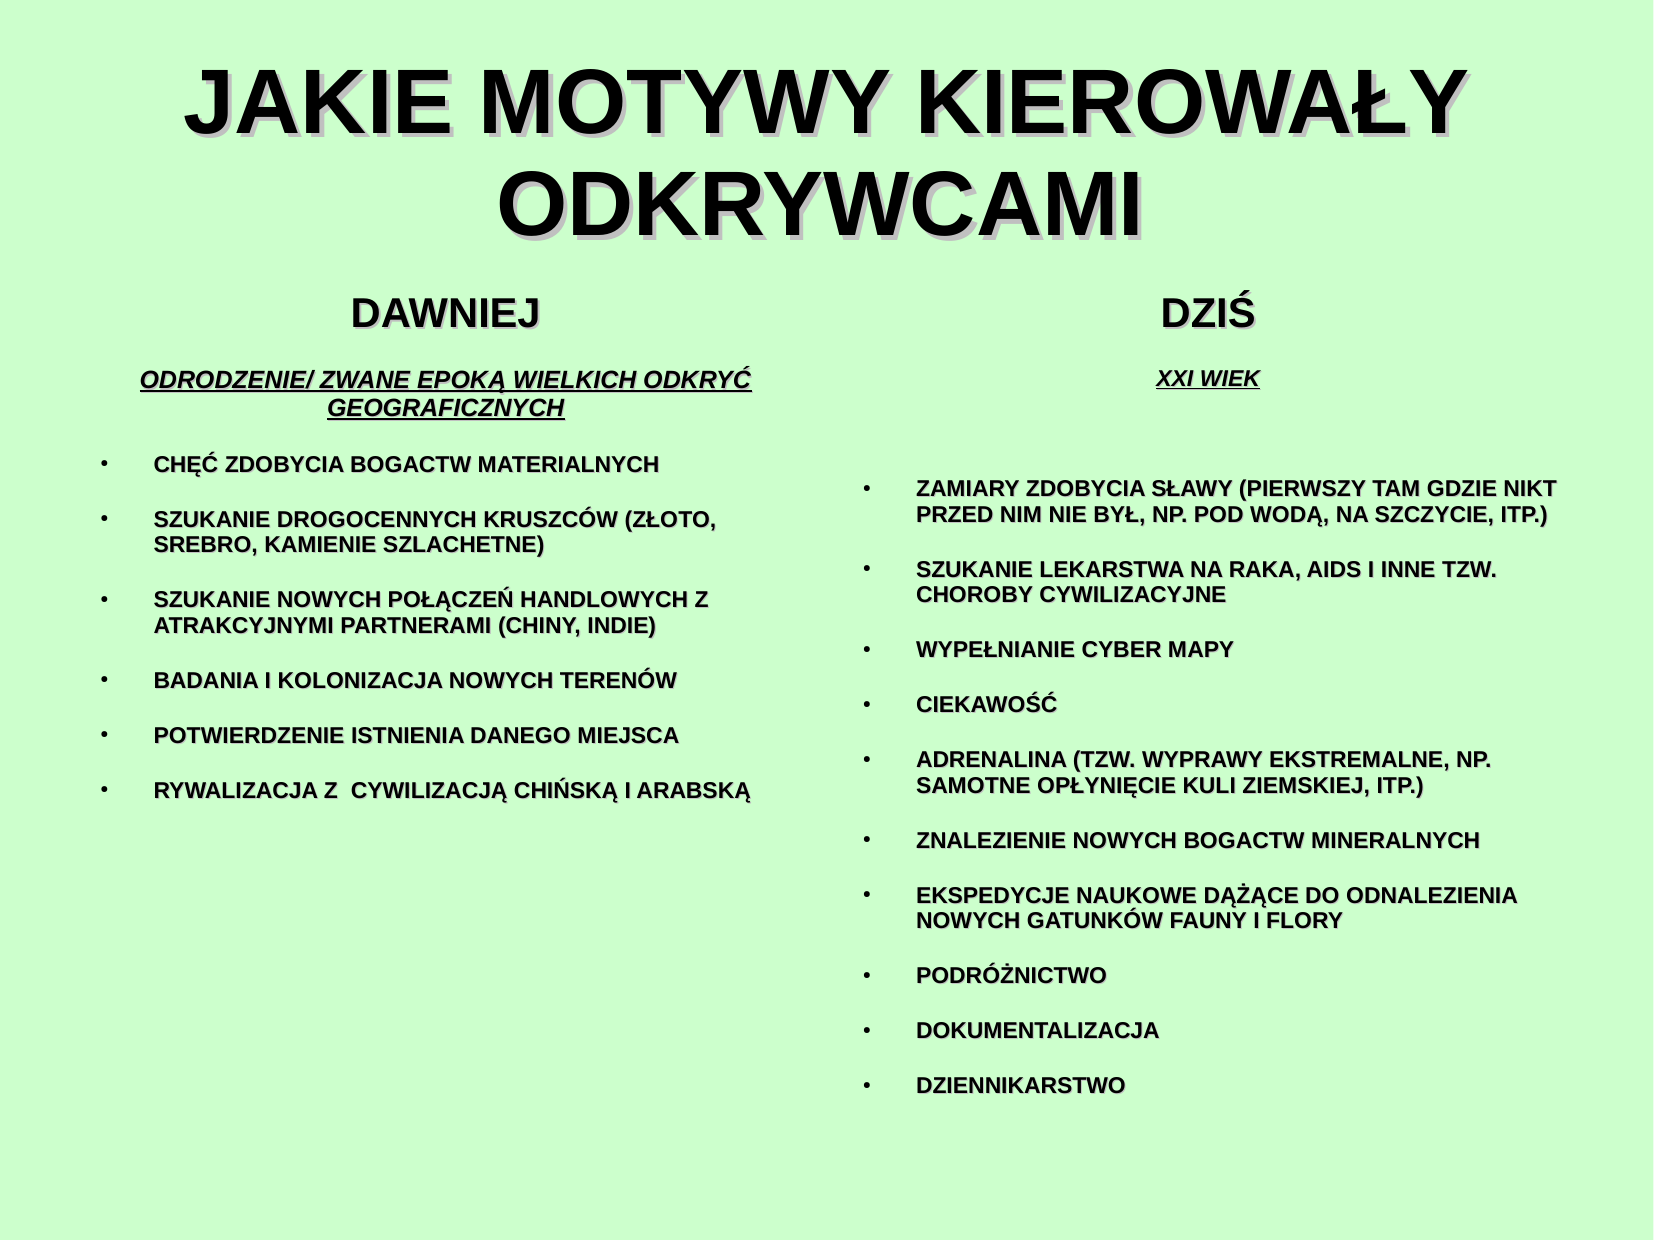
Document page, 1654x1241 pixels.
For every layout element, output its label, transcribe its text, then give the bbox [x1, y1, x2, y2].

title JAKIE MOTYWY KIEROWAŁY ODKRYWCAMI [82, 49, 1571, 257]
list DZIŚ XXI WIEK ZAMIARY ZDOBYCIA SŁAWY (PIERWSZY TAM GDZIE NIKT PRZED NIM NIE BYŁ, NP. POD WODĄ, NA SZCZYCIE, ITP.) SZUKANIE LEKARSTWA NA RAKA, AIDS I INNE TZW. CHOROBY CYWILIZACYJNE WYPEŁNIANIE CYBER MAPY CIEKAWOŚĆ ADRENALINA (TZW. WYPRAWY EKSTREMALNE, NP. SAMOTNE OPŁYNIĘCIE KULI ZIEMSKIEJ, ITP.) ZNALEZIENIE NOWYCH BOGACTW MINERALNYCH EKSPEDYCJE NAUKOWE DĄŻĄCE DO ODNALEZIENIA NOWYCH GATUNKÓW FAUNY I FLORY PODRÓŻNICTWO DOKUMENTALIZACJA DZIENNIKARSTWO [845, 290, 1572, 1119]
list DAWNIEJ ODRODZENIE/ ZWANE EPOKĄ WIELKICH ODKRYĆ GEOGRAFICZNYCH CHĘĆ ZDOBYCIA BOGACTW MATERIALNYCH SZUKANIE DROGOCENNYCH KRUSZCÓW (ZŁOTO, SREBRO, KAMIENIE SZLACHETNE) SZUKANIE NOWYCH POŁĄCZEŃ HANDLOWYCH Z ATRAKCYJNYMI PARTNERAMI (CHINY, INDIE) BADANIA I KOLONIZACJA NOWYCH TERENÓW POTWIERDZENIE ISTNIENIA DANEGO MIEJSCA RYWALIZACJA Z CYWILIZACJĄ CHIŃSKĄ I ARABSKĄ [82, 290, 809, 1109]
